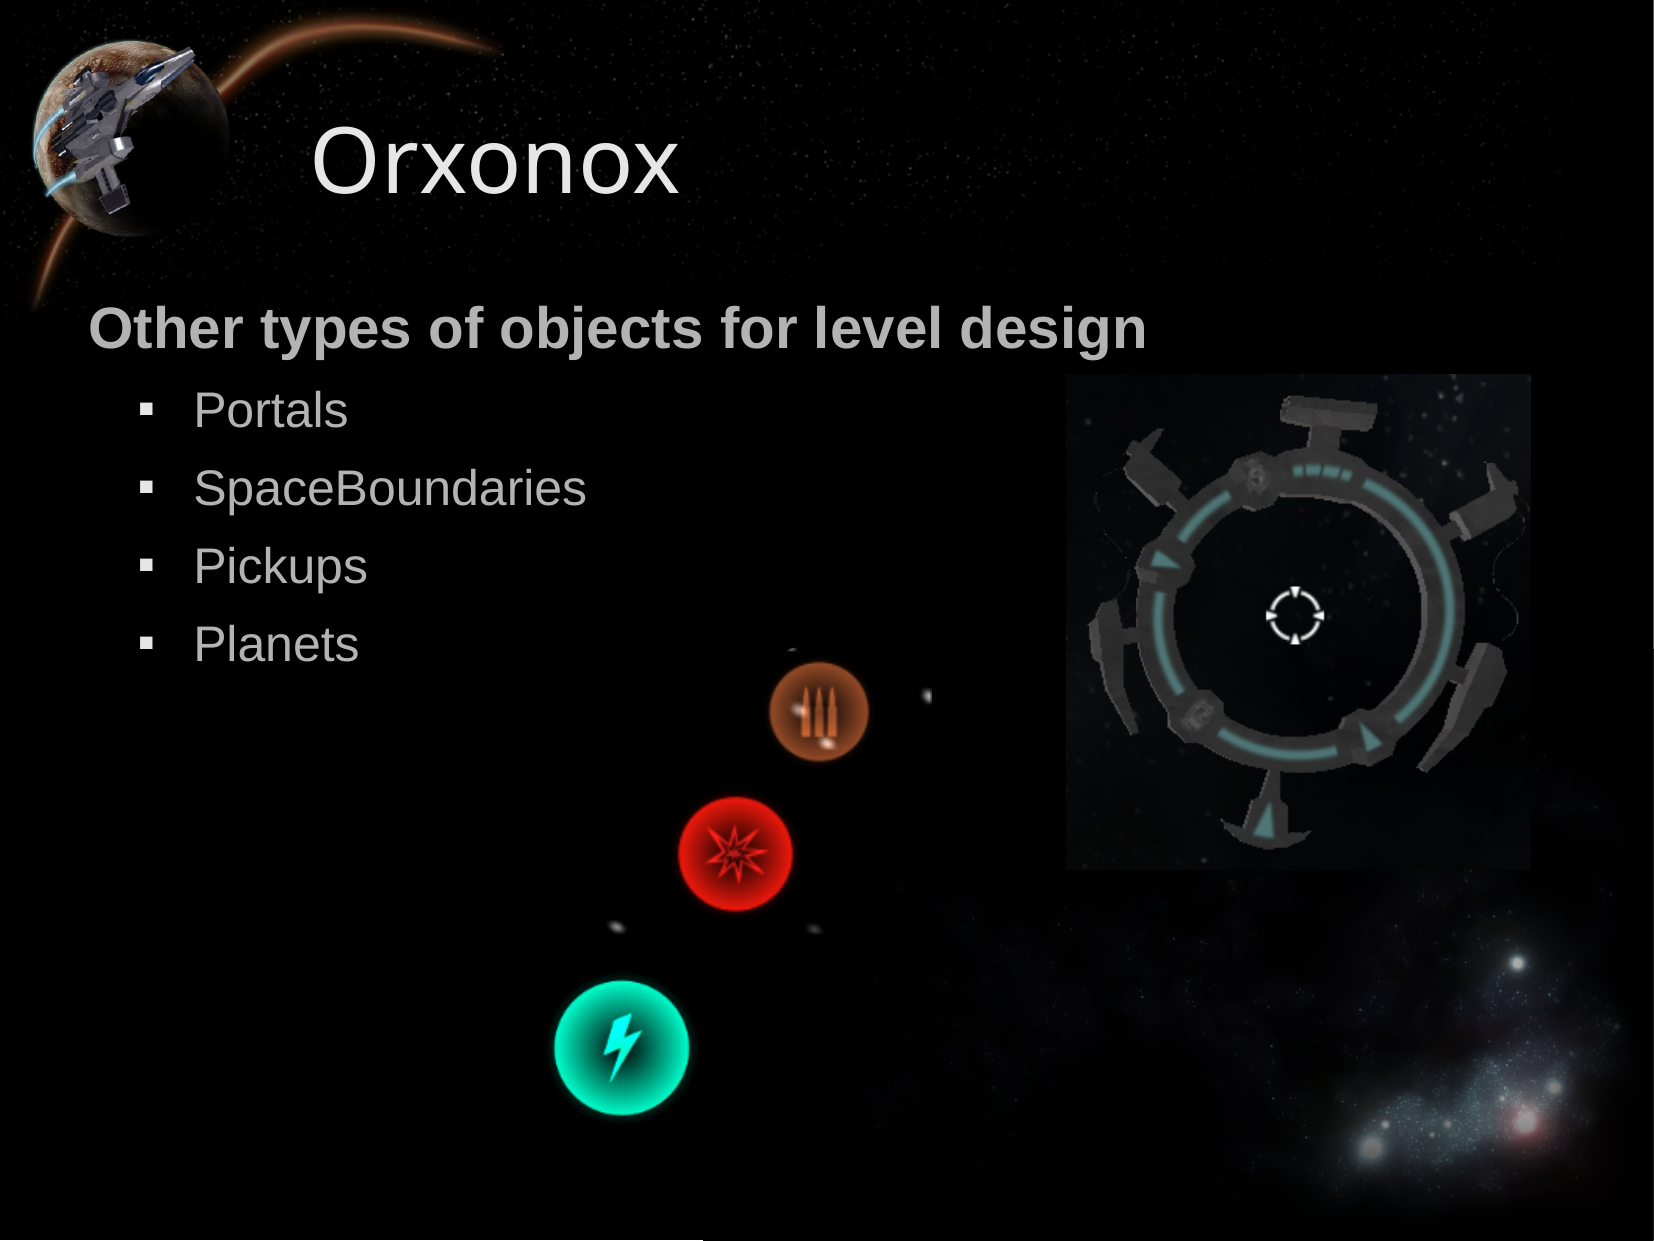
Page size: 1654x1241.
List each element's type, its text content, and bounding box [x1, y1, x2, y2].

text_box Other types of objects for level design [88, 289, 1577, 361]
picture [525, 374, 1654, 1241]
text_box Portals SpaceBoundaries Pickups Planets [90, 375, 1066, 758]
picture [0, 0, 1607, 443]
